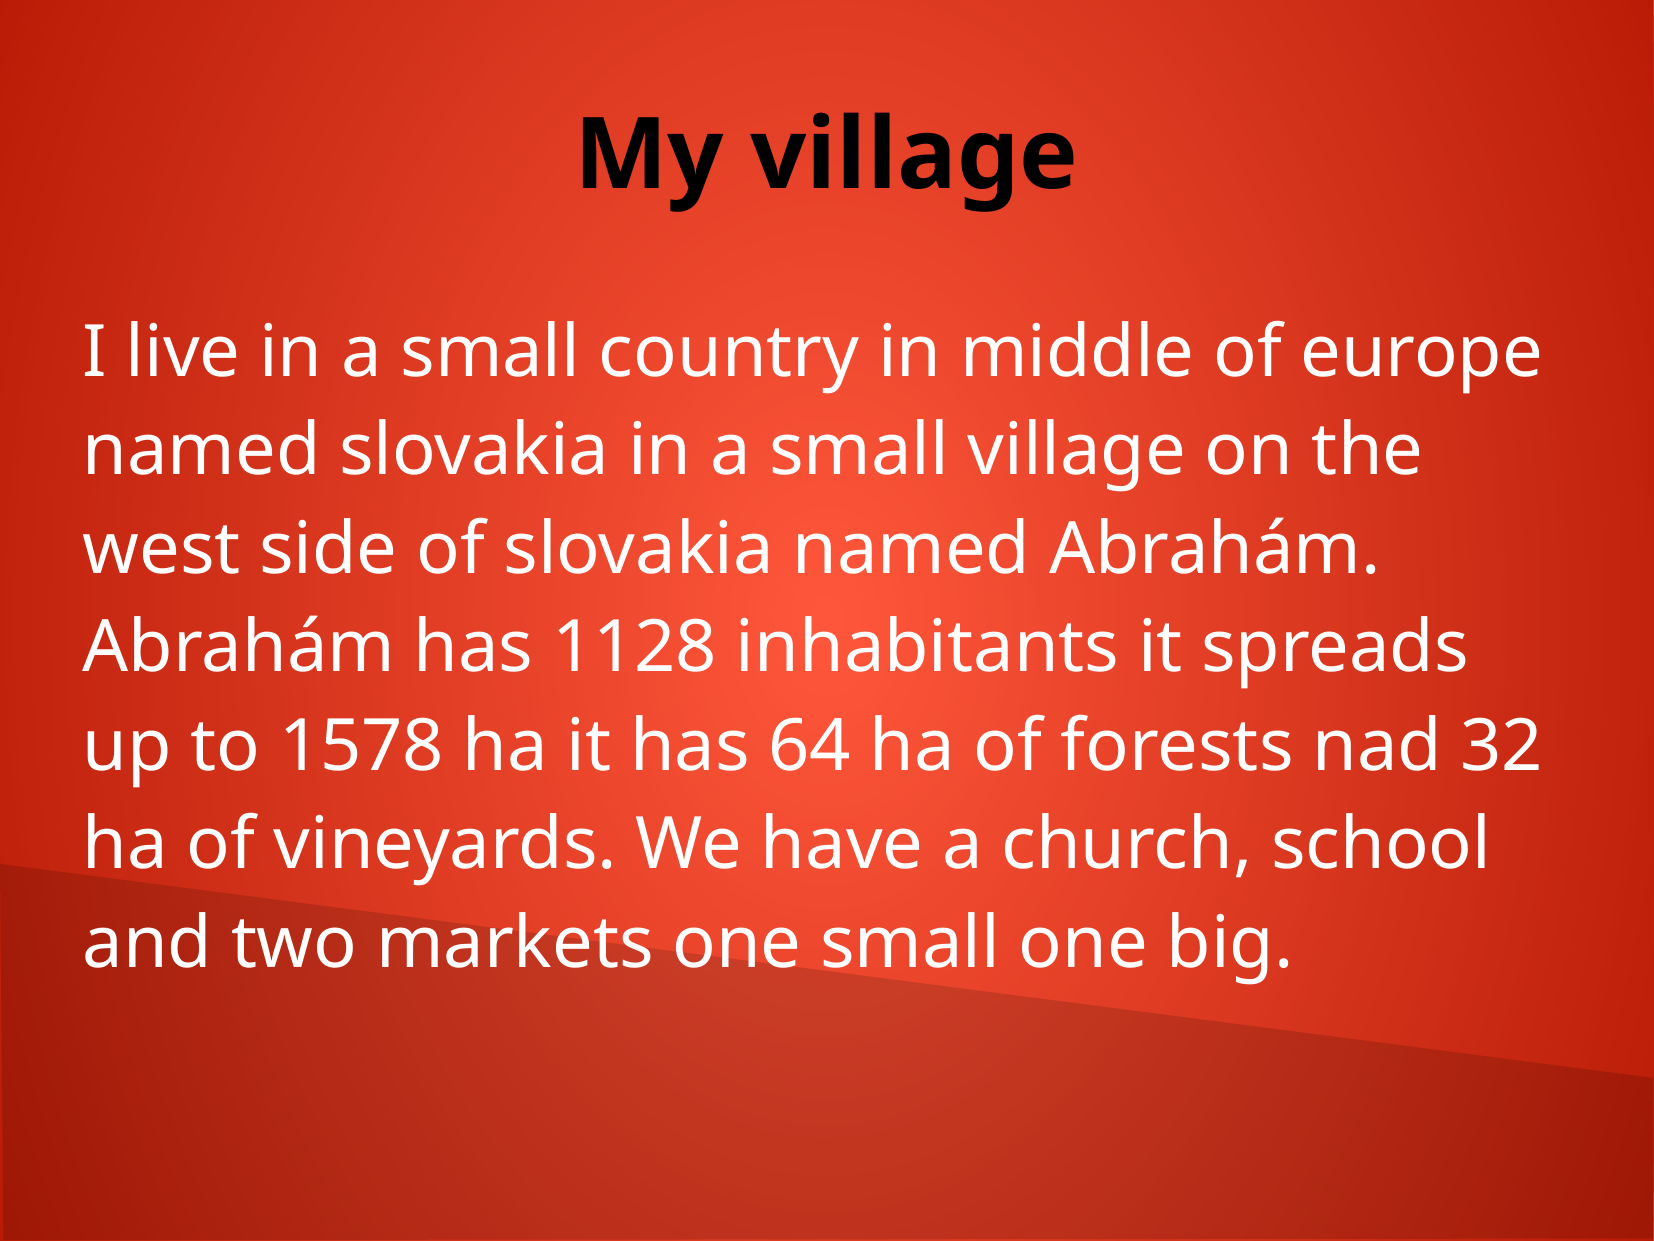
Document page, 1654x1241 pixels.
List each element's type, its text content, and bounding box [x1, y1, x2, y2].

list I live in a small country in middle of europe named slovakia in a small village on the west side of slovakia named Abrahám. Abrahám has 1128 inhabitants it spreads up to 1578 ha it has 64 ha of forests nad 32 ha of vineyards. We have a church, school and two markets one small one big. [82, 299, 1571, 1019]
title My village [82, 47, 1571, 252]
